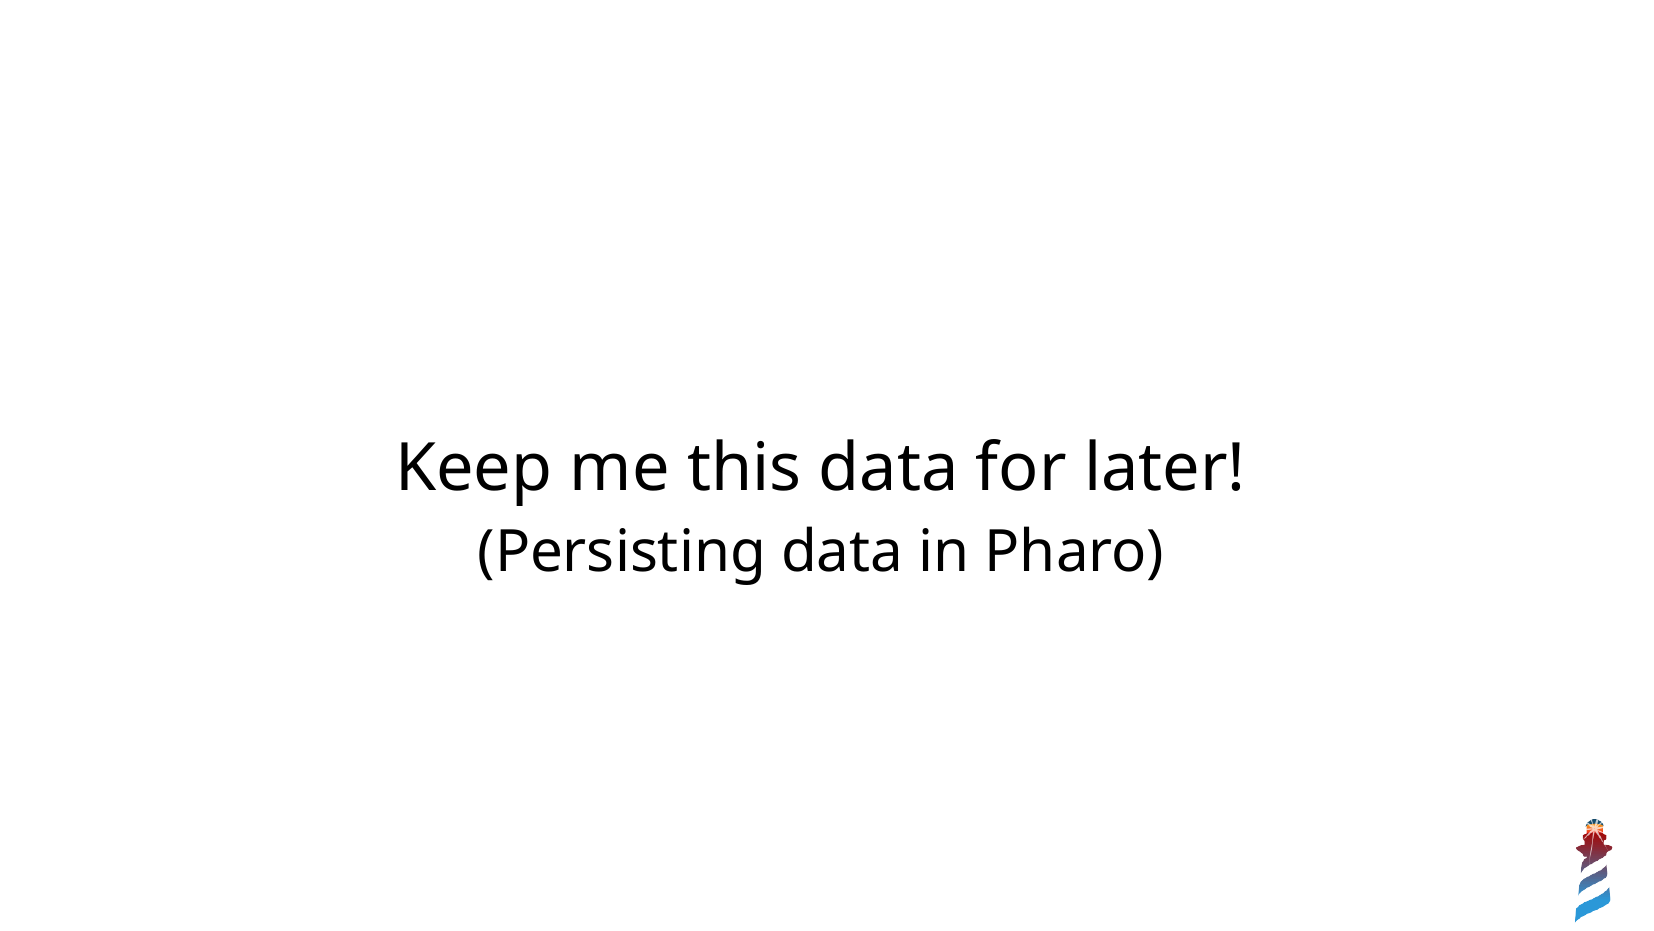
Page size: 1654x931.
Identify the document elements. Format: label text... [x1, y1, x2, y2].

subtitle Keep me this data for later! (Persisting data in Pharo) [76, 236, 1565, 846]
picture [1535, 810, 1650, 925]
